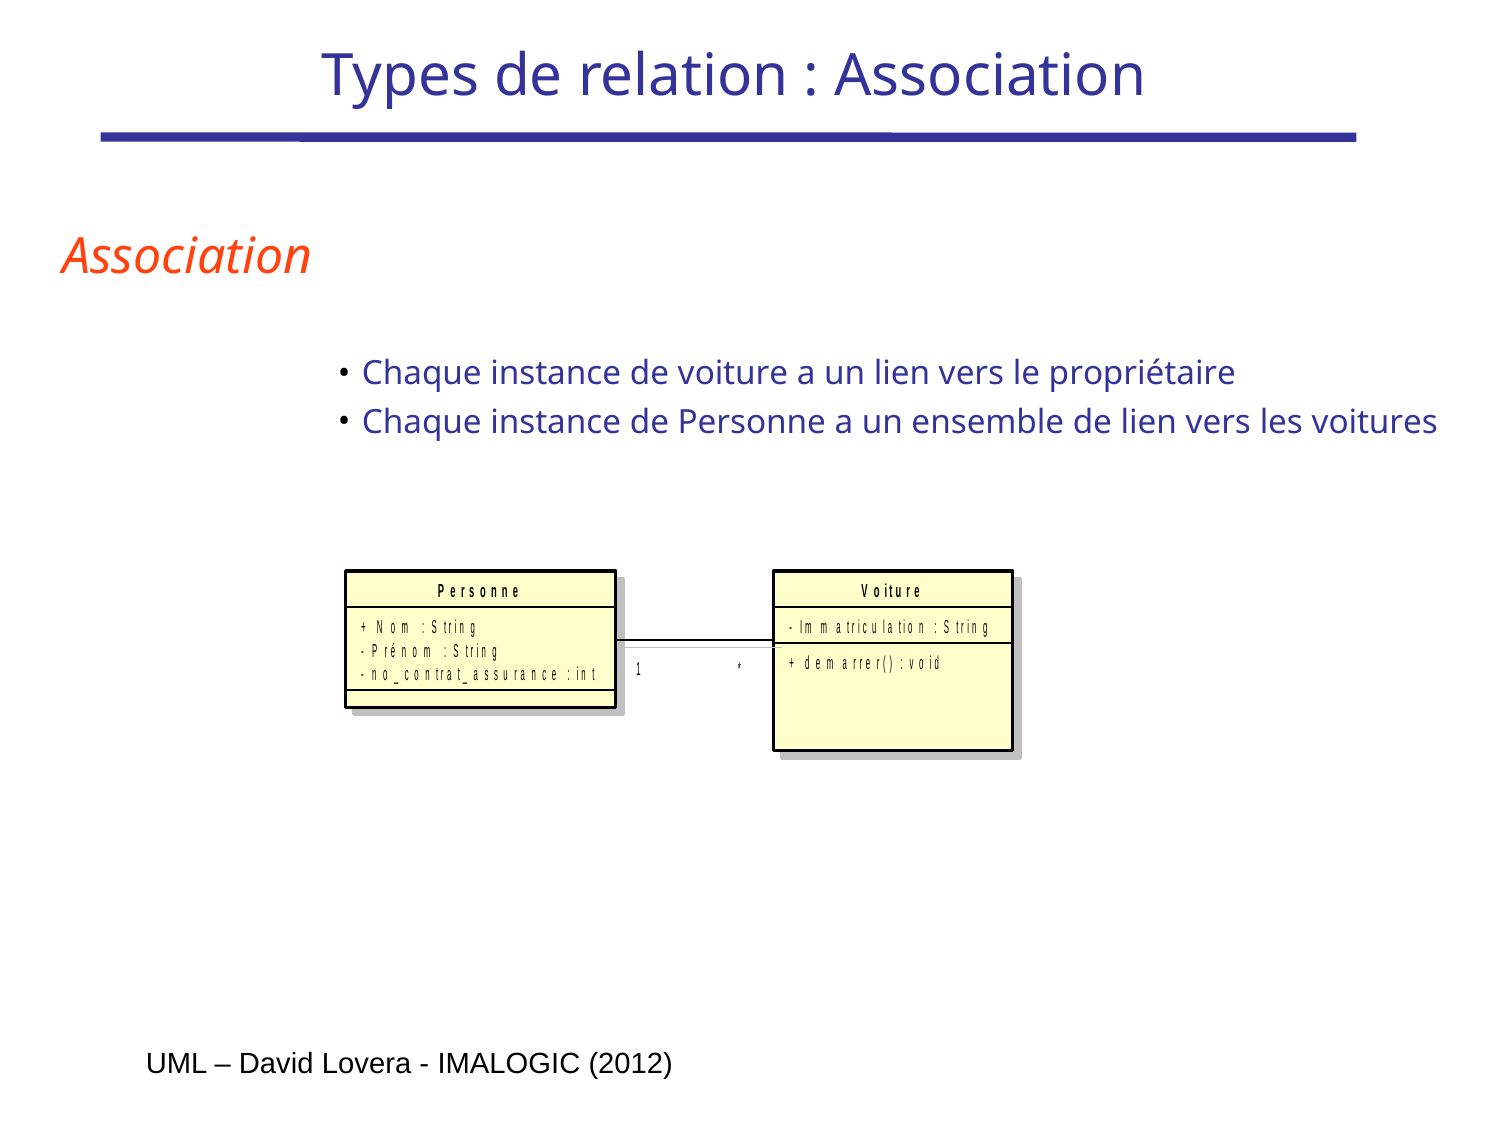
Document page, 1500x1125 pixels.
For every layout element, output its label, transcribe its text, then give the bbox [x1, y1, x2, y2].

list UML – David Lovera - IMALOGIC (2012) [75, 1047, 1425, 1087]
text_box Types de relation : Association [307, 29, 1162, 115]
list Association Chaque instance de voiture a un lien vers le propriétaire Chaque instance de Personne a un ensemble de lien vers les voitures [17, 160, 1473, 1053]
picture [330, 554, 1029, 766]
